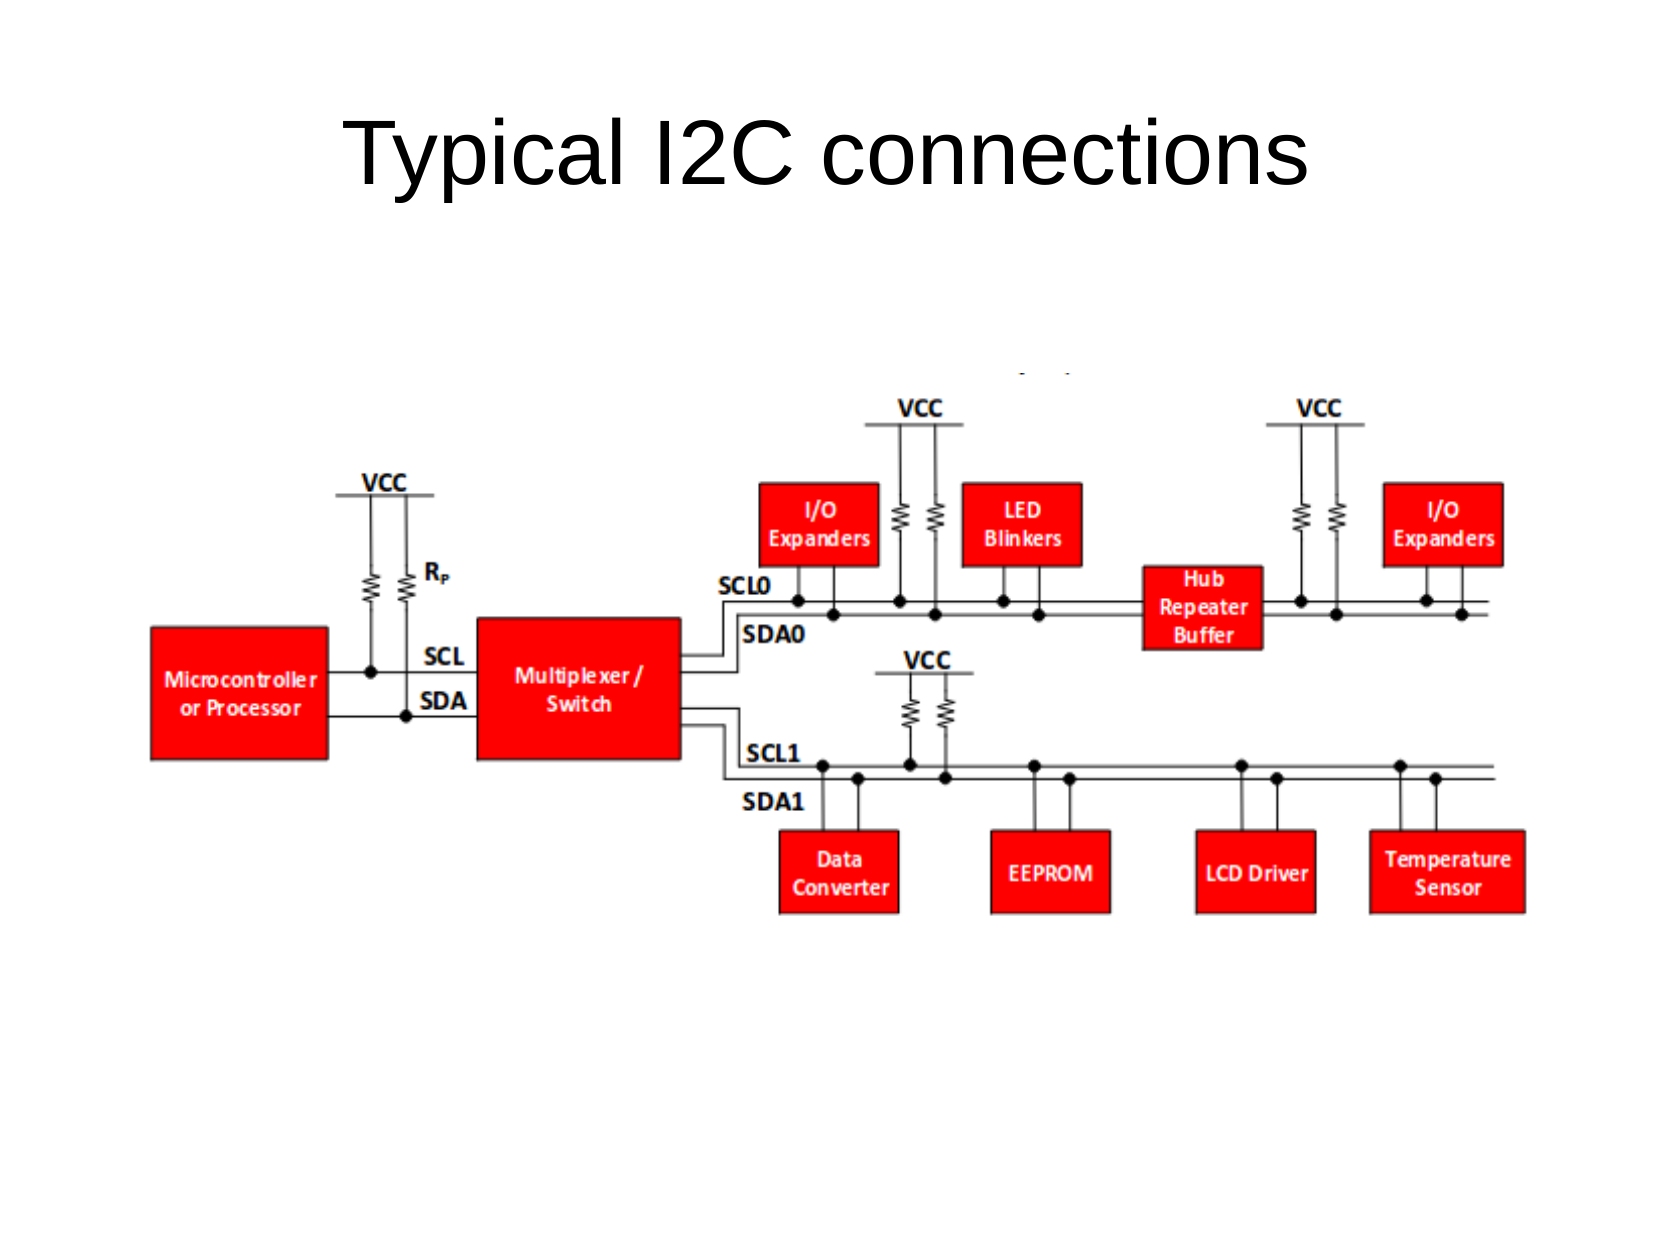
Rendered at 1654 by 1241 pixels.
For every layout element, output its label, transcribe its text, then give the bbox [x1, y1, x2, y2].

picture [82, 373, 1571, 926]
title Typical I2C connections [82, 49, 1571, 257]
